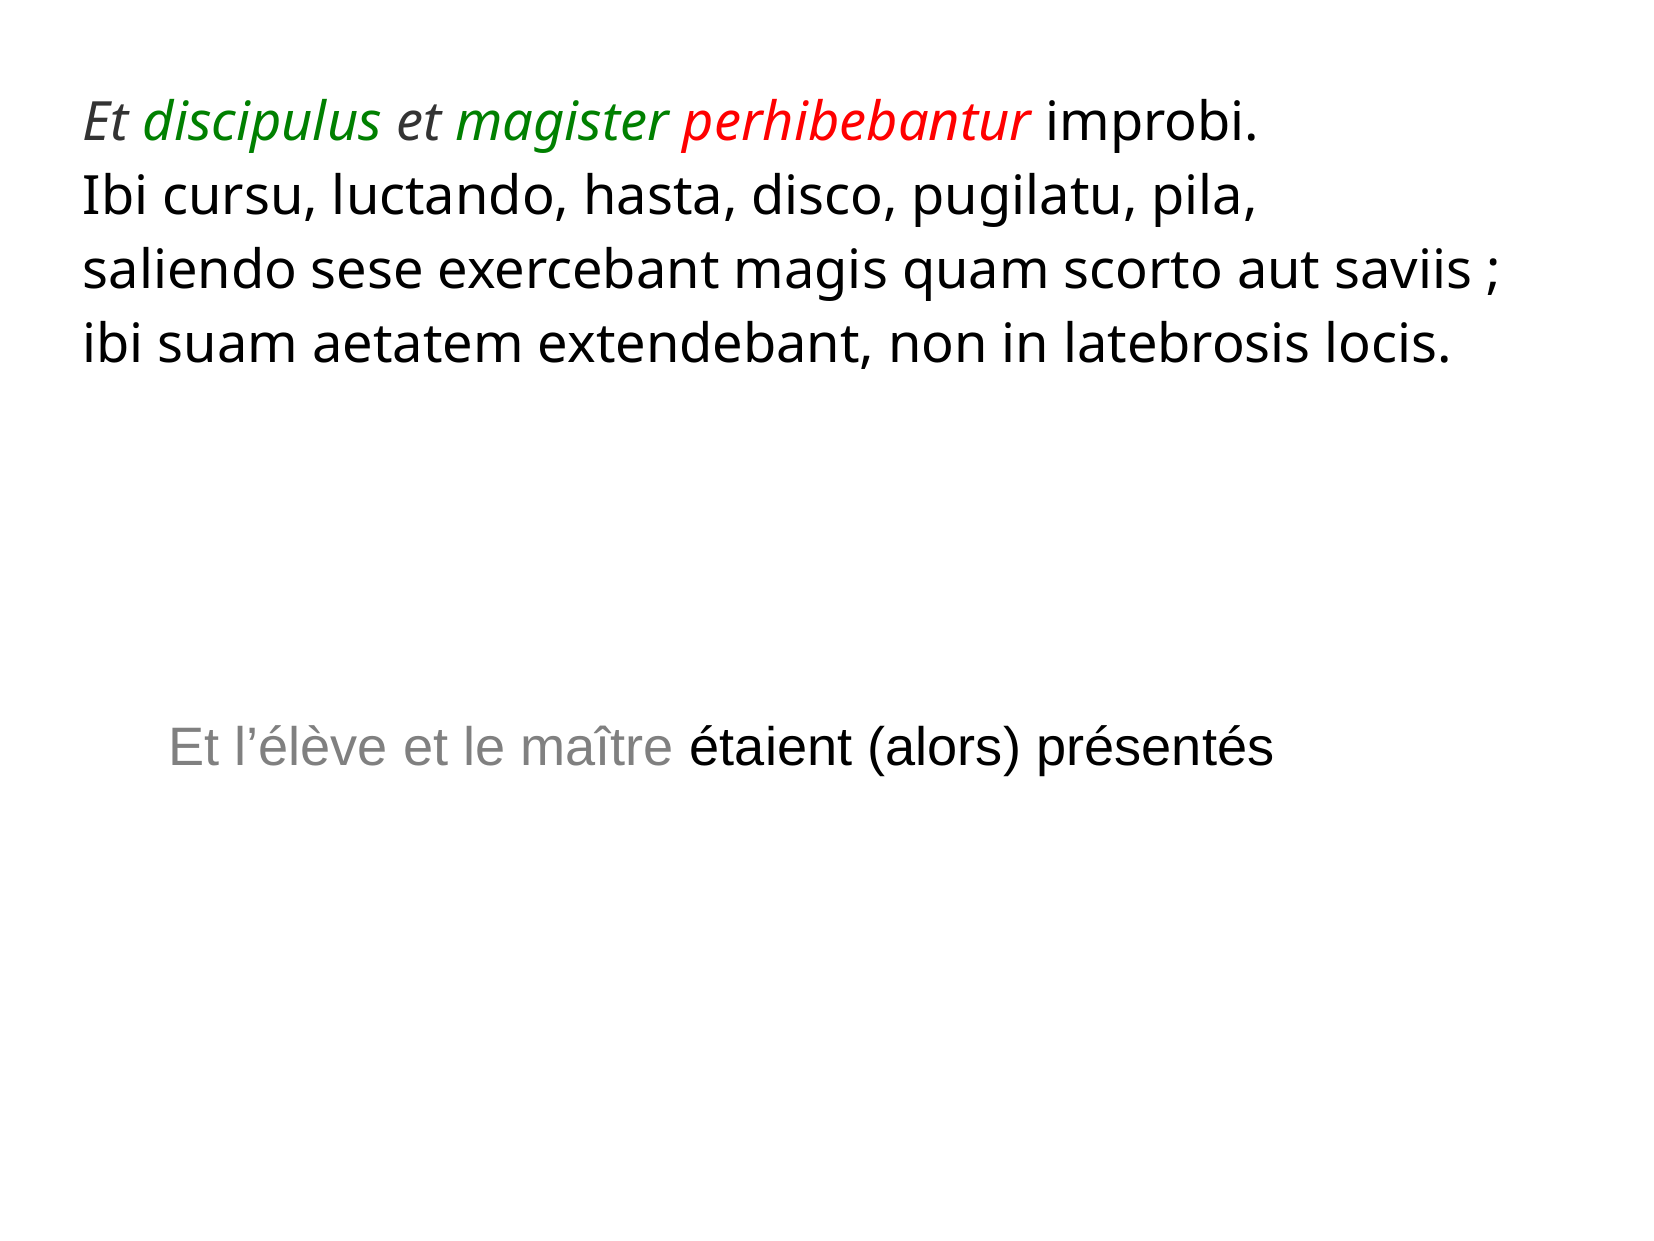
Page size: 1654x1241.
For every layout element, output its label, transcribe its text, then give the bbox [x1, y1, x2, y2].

list Et discipulus et magister perhibebantur improbi. Ibi cursu, luctando, hasta, disco, pugilatu, pila, saliendo sese exercebant magis quam scorto aut saviis ; ibi suam aetatem extendebant, non in latebrosis locis. [82, 82, 1571, 1109]
text_box Et l’élève et le maître étaient (alors) présentés [153, 708, 1406, 785]
